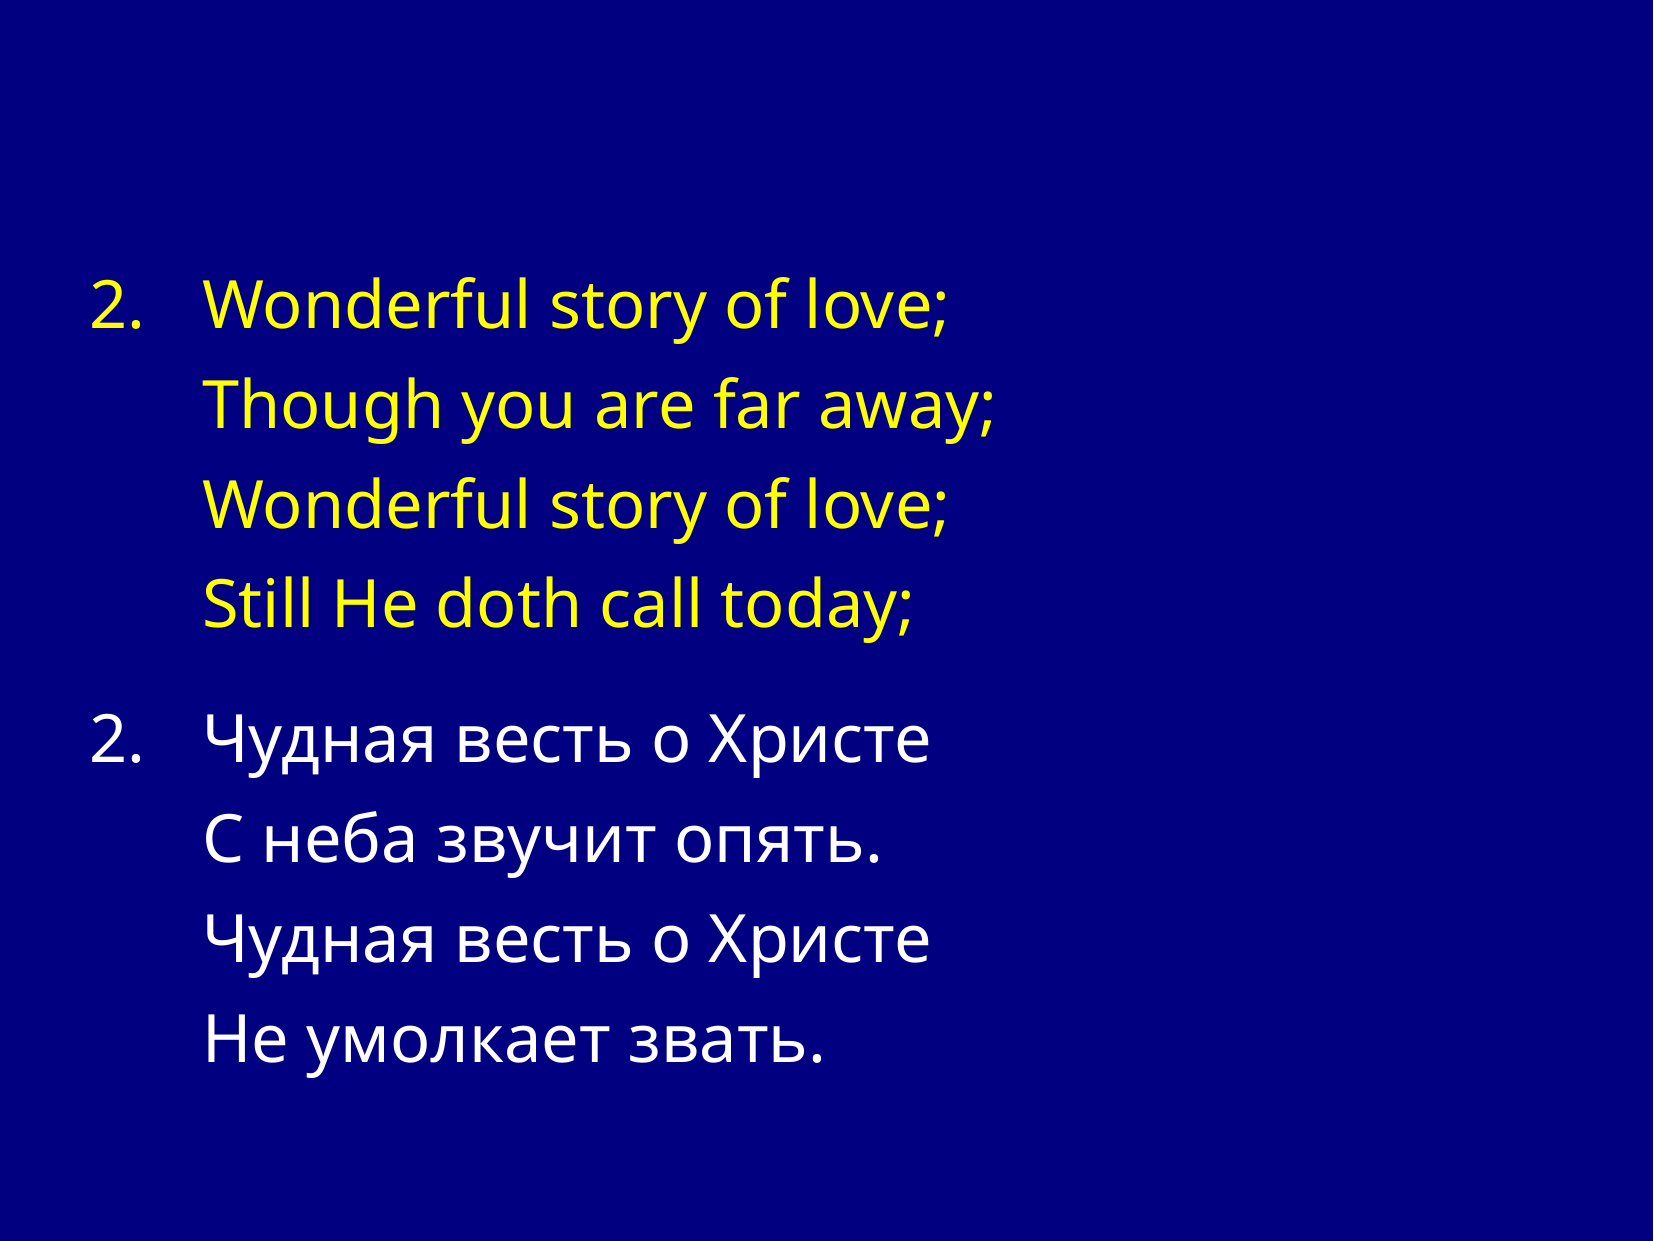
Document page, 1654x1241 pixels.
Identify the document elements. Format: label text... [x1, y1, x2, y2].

text_box 2. Wonderful story of love; Though you are far away; Wonderful story of love; Still He doth call today; [75, 150, 1576, 638]
text_box 2. Чудная весть о Христе С неба звучит опять. Чудная весть о Христе Не умолкает звать. [75, 675, 1576, 1163]
